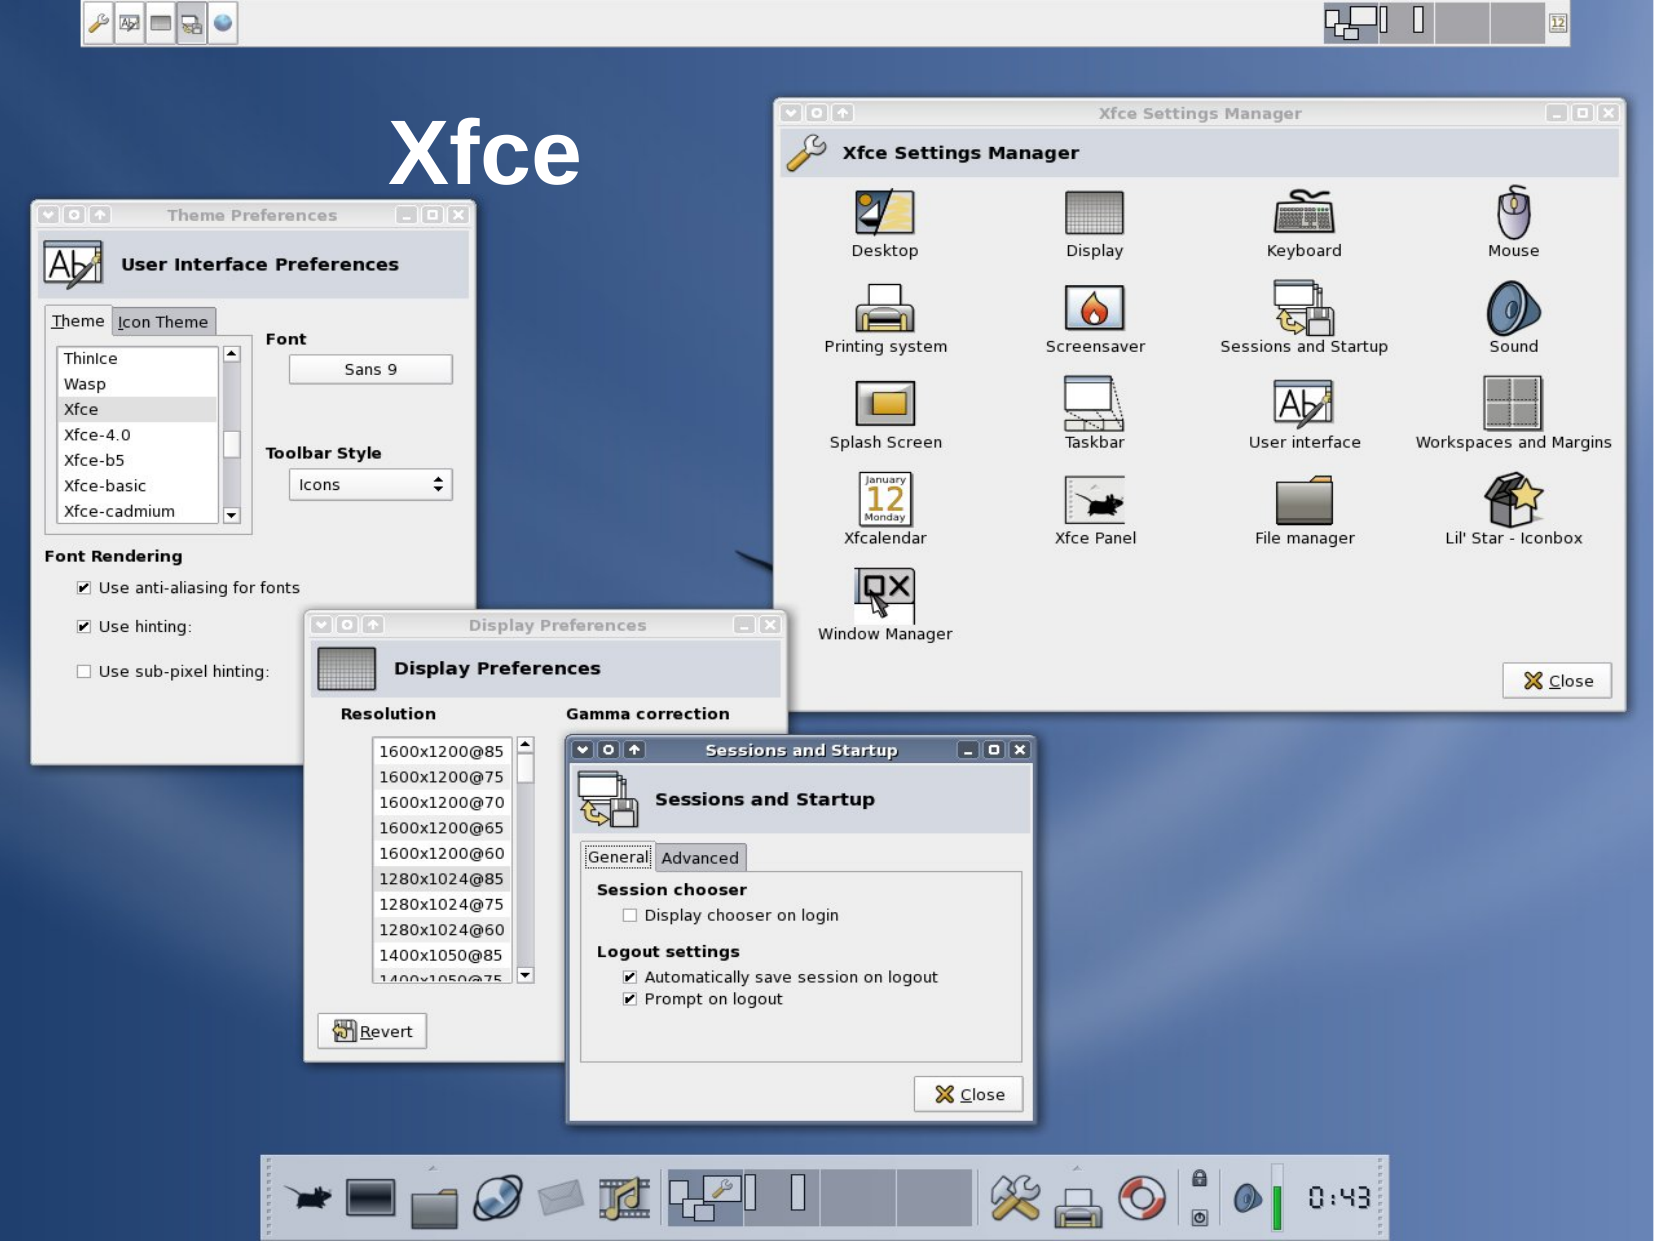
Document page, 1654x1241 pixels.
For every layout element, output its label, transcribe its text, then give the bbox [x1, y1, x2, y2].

title Xfce [82, 49, 1571, 257]
picture [0, 0, 1654, 1241]
